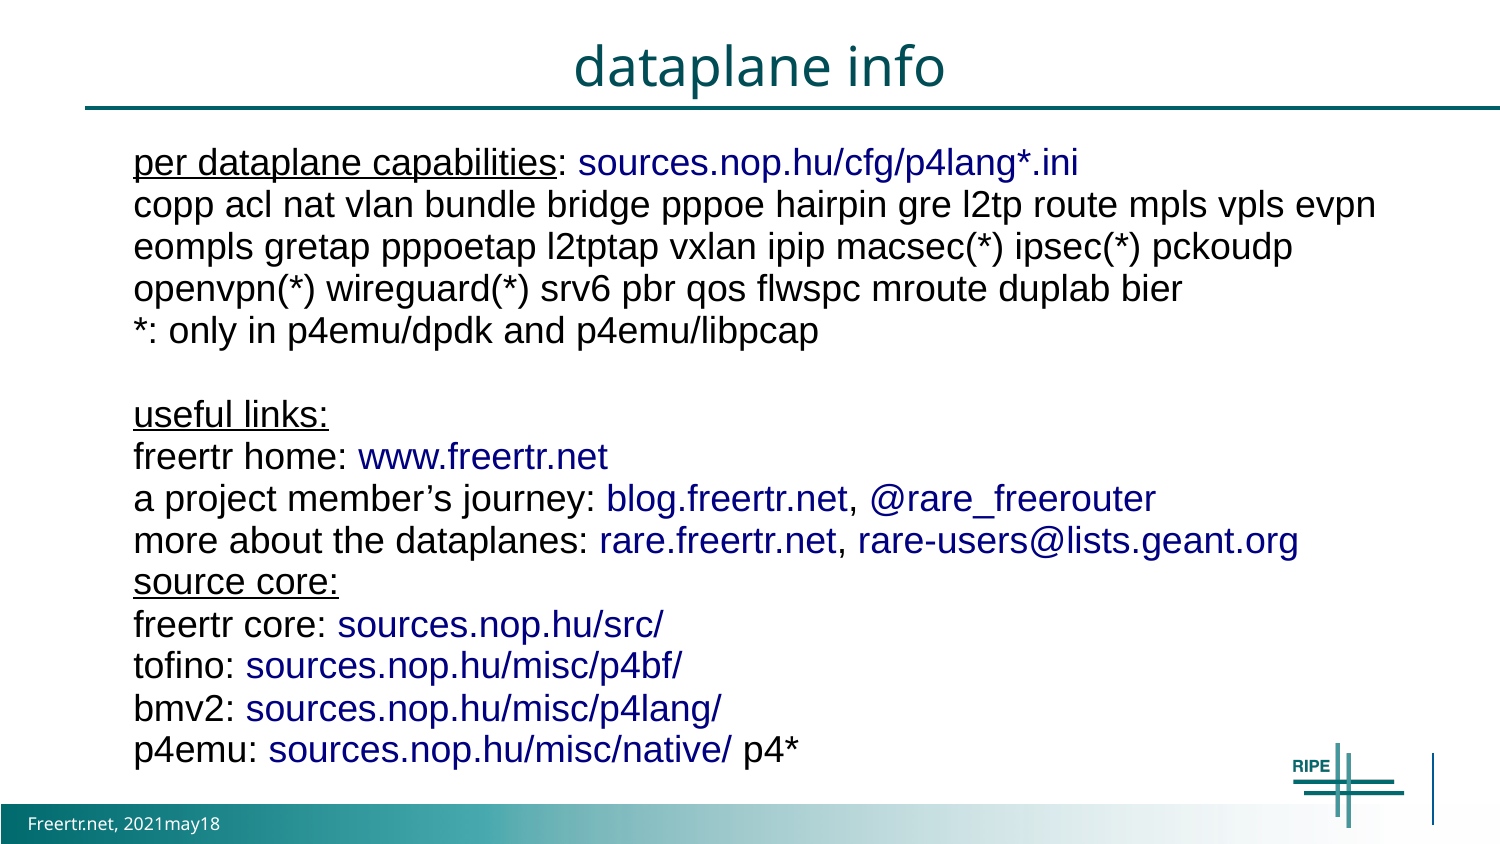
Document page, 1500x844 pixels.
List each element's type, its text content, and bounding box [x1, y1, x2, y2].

picture [1, 804, 1500, 844]
text_box per dataplane capabilities: sources.nop.hu/cfg/p4lang*.ini copp acl nat vlan bundle bridge pppoe hairpin gre l2tp route mpls vpls evpn eompls gretap pppoetap l2tptap vxlan ipip macsec(*) ipsec(*) pckoudp openvpn(*) wireguard(*) srv6 pbr qos flwspc mroute duplab bier *: only in p4emu/dpdk and p4emu/libpcap useful links: freertr home: www.freertr.net a project member’s journey: blog.freertr.net, @rare_freerouter more about the dataplanes: rare.freertr.net, rare-users@lists.geant.org source core: freertr core: sources.nop.hu/src/ tofino: sources.nop.hu/misc/p4bf/ bmv2: sources.nop.hu/misc/p4lang/ p4emu: sources.nop.hu/misc/native/ p4* [118, 133, 1394, 779]
title dataplane info [82, 21, 1439, 109]
